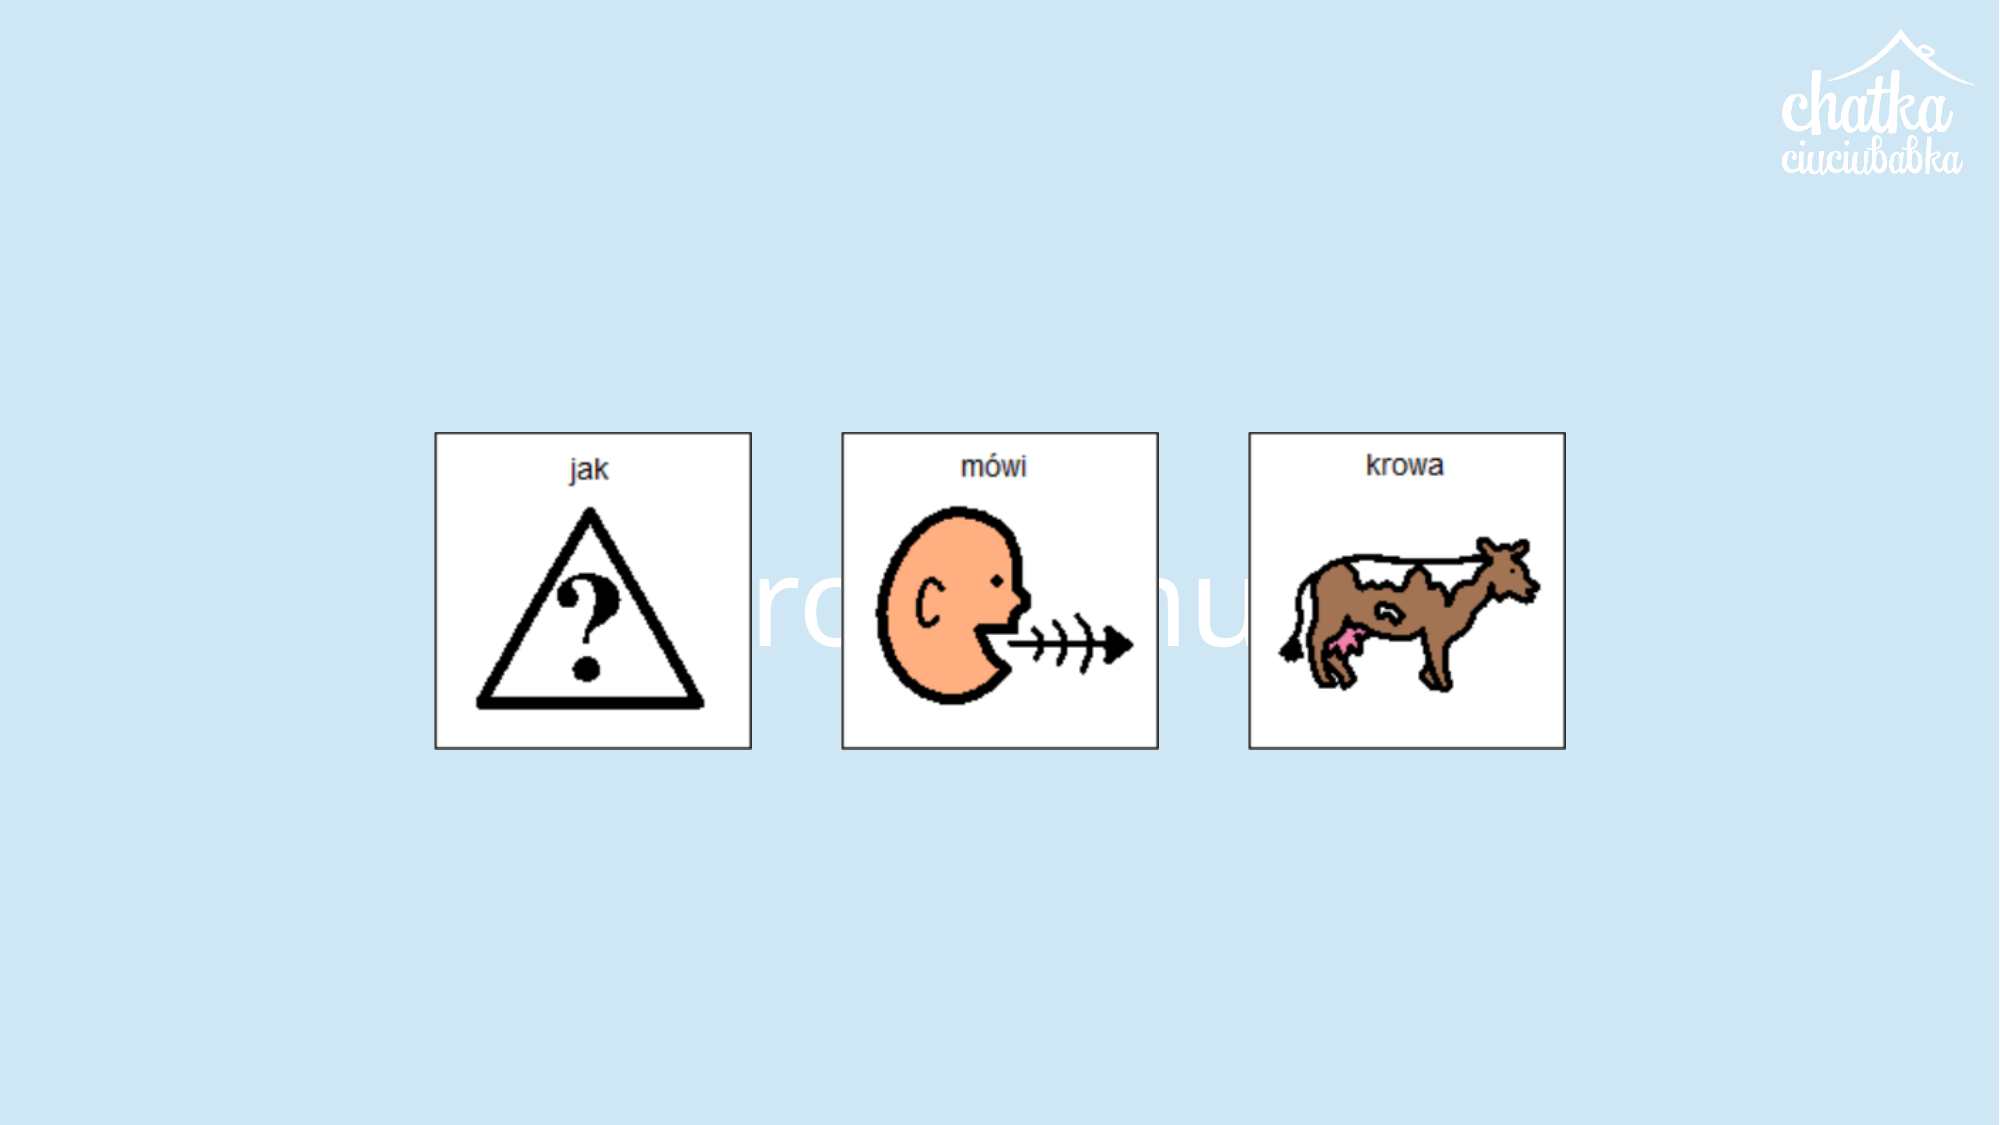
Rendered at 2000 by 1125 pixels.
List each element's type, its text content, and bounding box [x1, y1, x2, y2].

picture [1755, 5, 1991, 241]
picture [1248, 432, 1566, 750]
title Krowa muczy. [657, 530, 2000, 969]
picture [841, 432, 1159, 750]
picture [434, 432, 752, 750]
